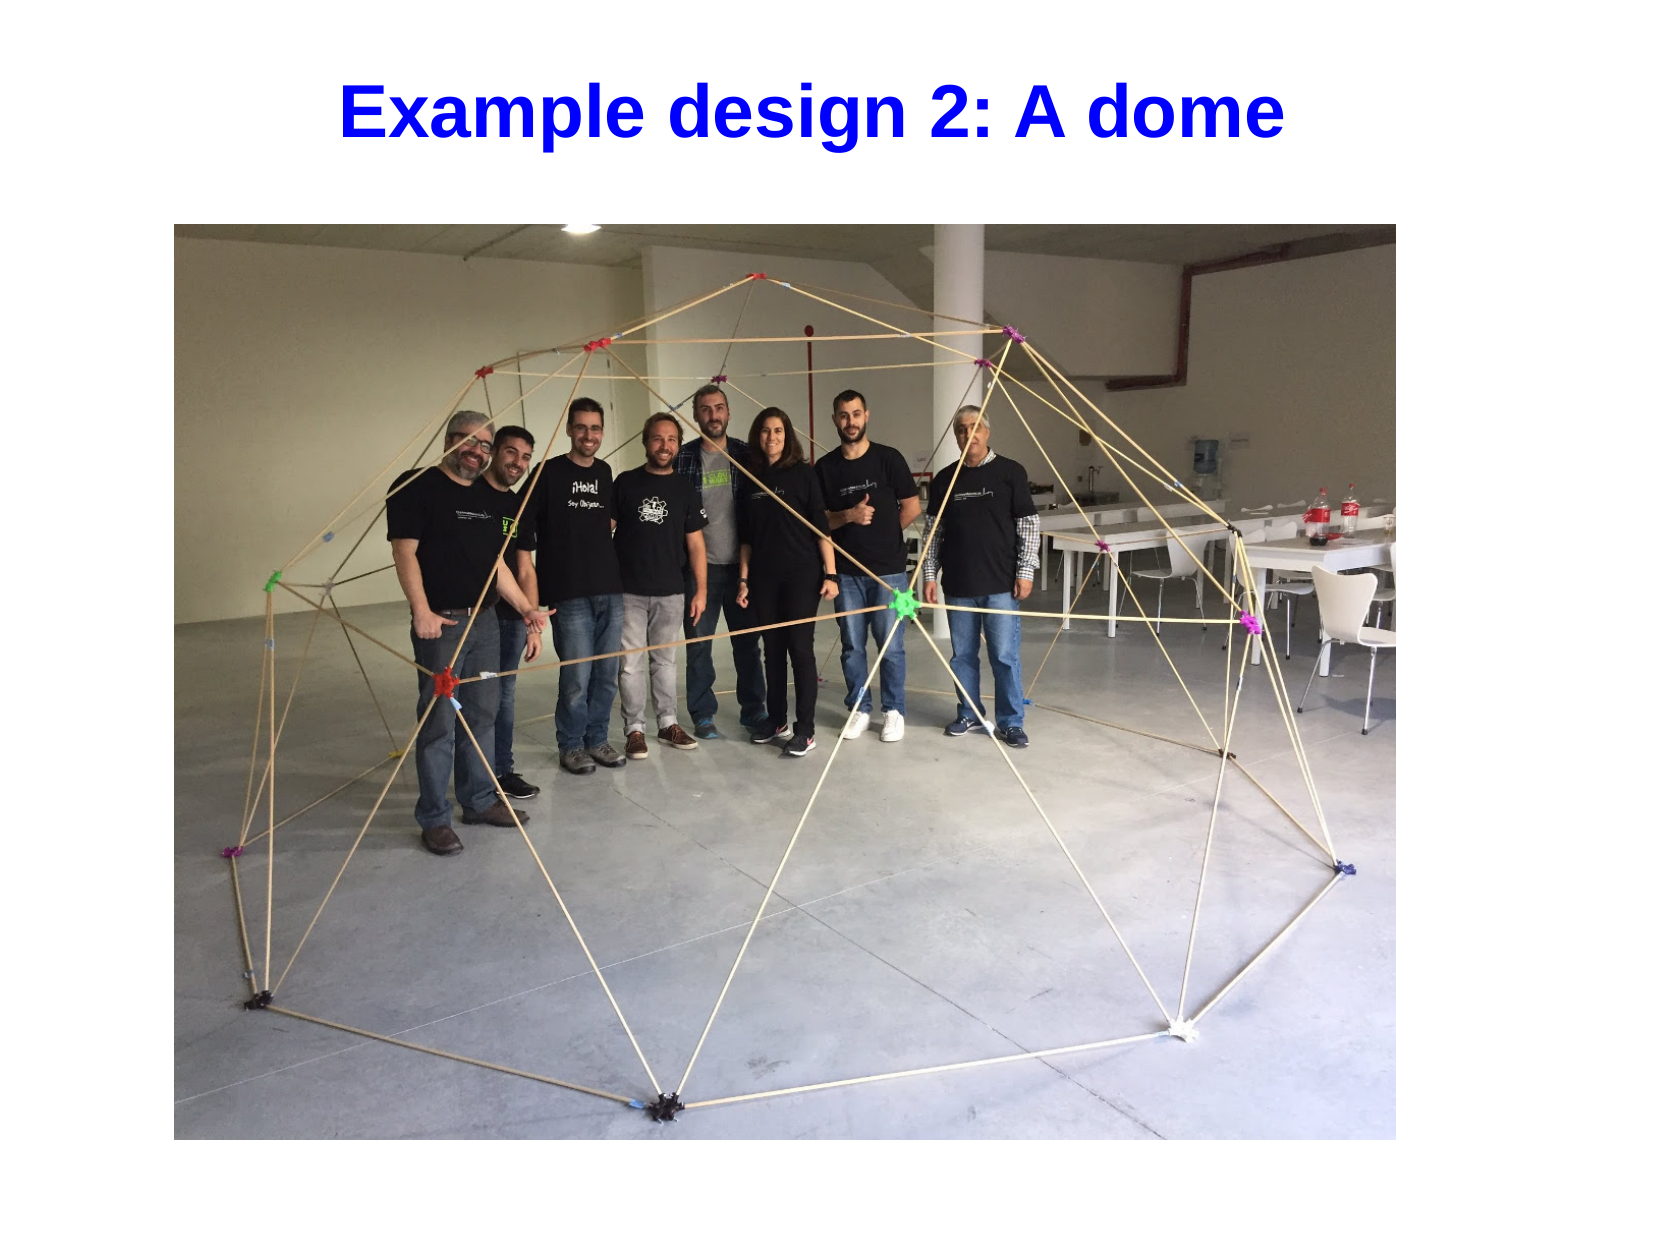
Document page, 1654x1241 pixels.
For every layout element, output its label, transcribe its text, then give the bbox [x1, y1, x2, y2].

text_box Example design 2: A dome [64, 58, 1561, 164]
picture [174, 224, 1396, 1141]
